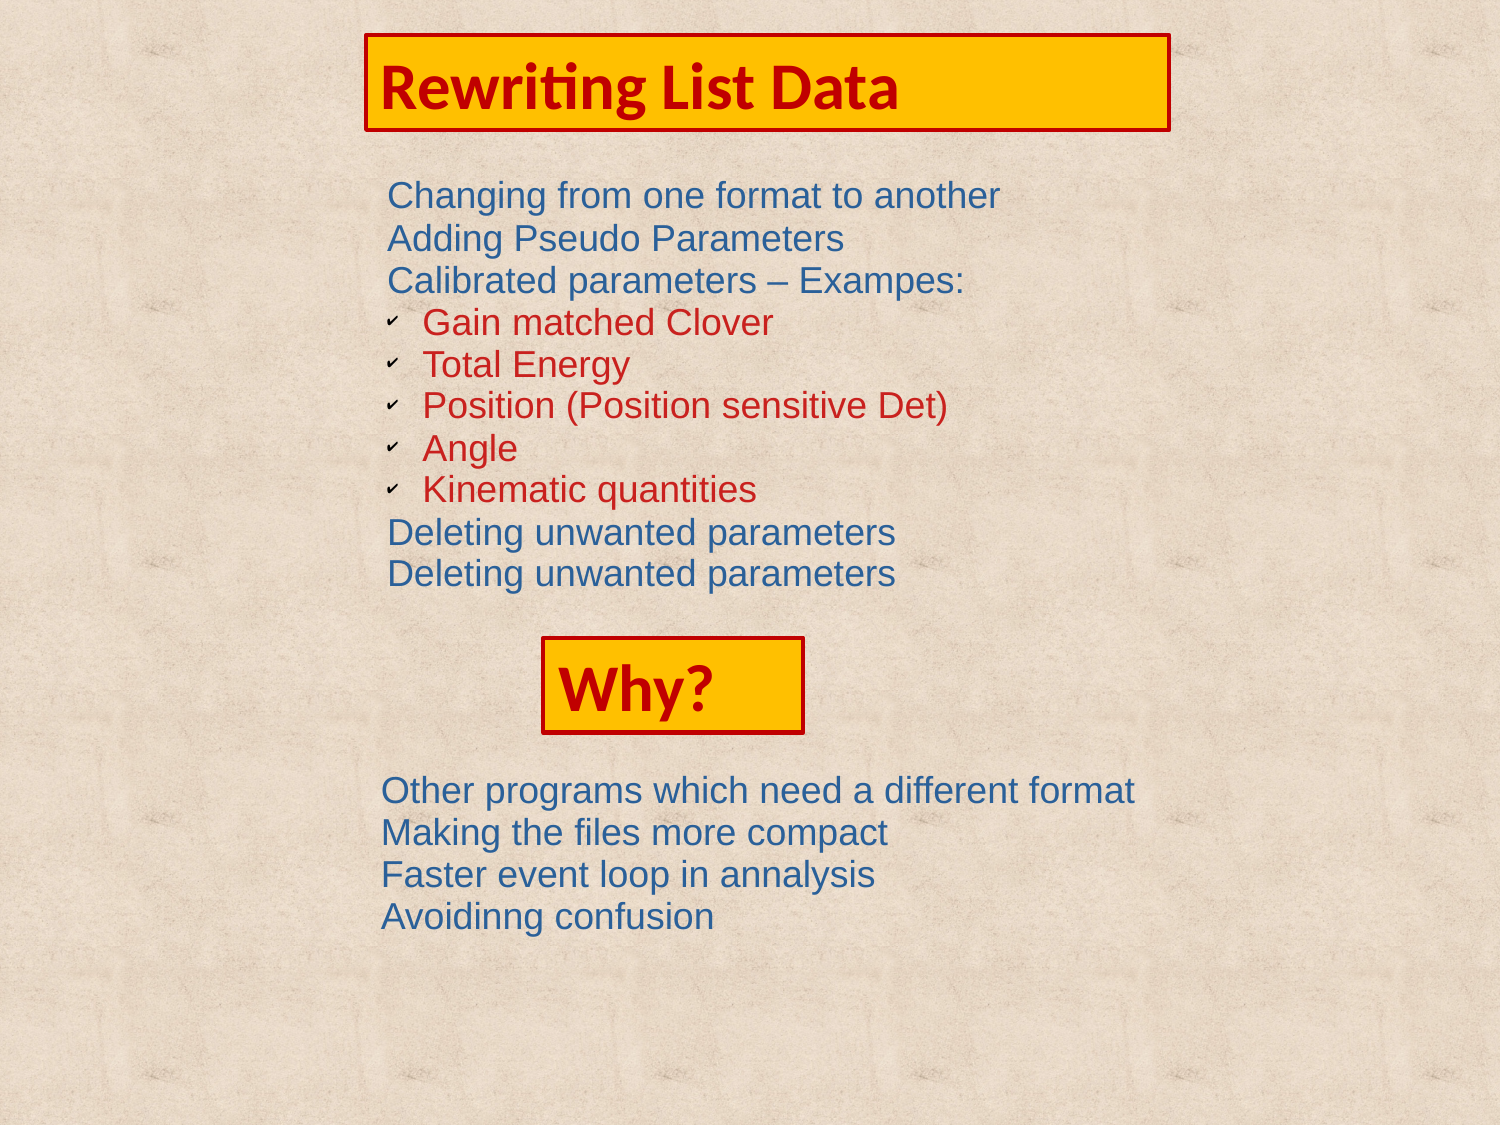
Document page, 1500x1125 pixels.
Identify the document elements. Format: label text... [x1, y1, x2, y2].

text_box Changing from one format to another Adding Pseudo Parameters Calibrated parameters – Exampes: Gain matched Clover Total Energy Position (Position sensitive Det) Angle Kinematic quantities Deleting unwanted parameters Deleting unwanted parameters [372, 167, 1016, 603]
text_box Rewriting List Data [366, 35, 1170, 130]
text_box Why? [543, 637, 804, 733]
text_box Other programs which need a different format Making the files more compact Faster event loop in annalysis Avoidinng confusion [366, 762, 1151, 945]
